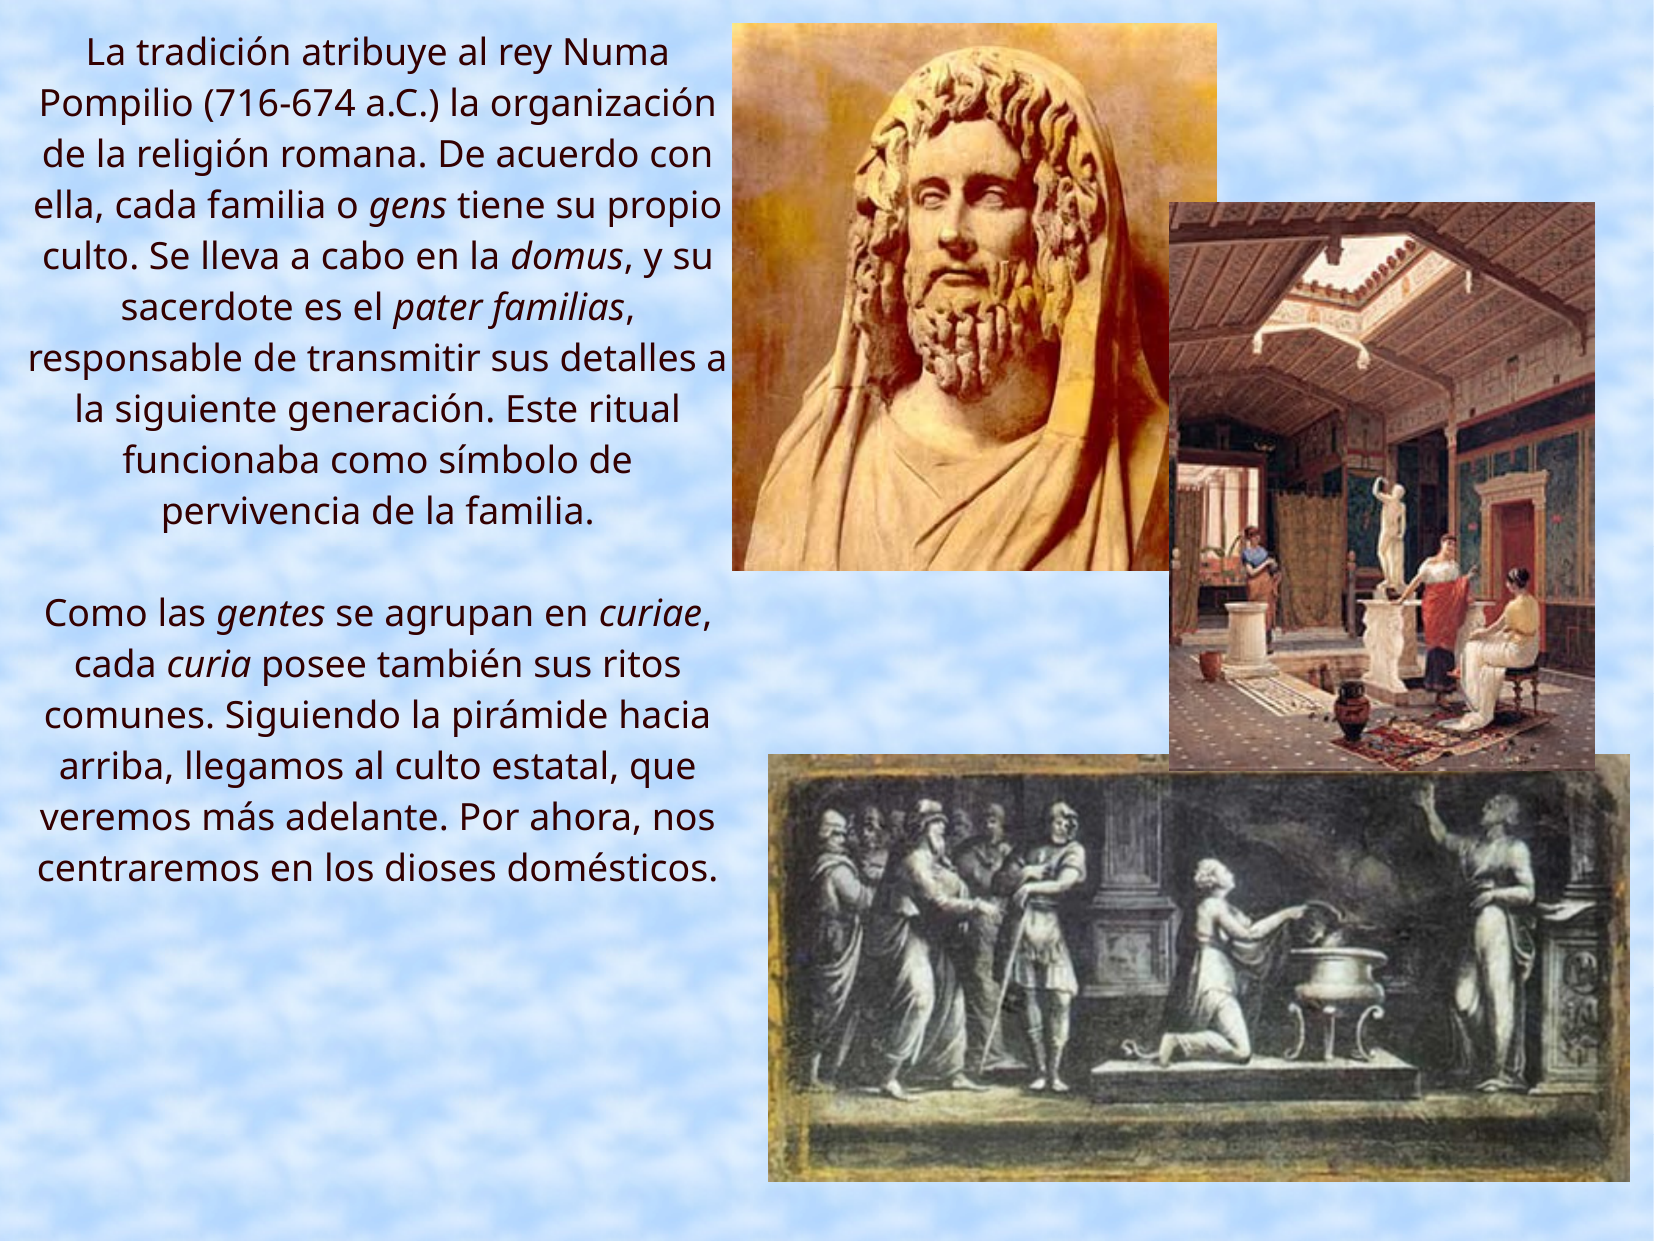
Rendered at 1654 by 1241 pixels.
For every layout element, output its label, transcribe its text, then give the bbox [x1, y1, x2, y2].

picture [0, 0, 1654, 1241]
text_box La tradición atribuye al rey Numa Pompilio (716-674 a.C.) la organización de la religión romana. De acuerdo con ella, cada familia o gens tiene su propio culto. Se lleva a cabo en la domus, y su sacerdote es el pater familias, responsable de transmitir sus detalles a la siguiente generación. Este ritual funcionaba como símbolo de pervivencia de la familia. Como las gentes se agrupan en curiae, cada curia posee también sus ritos comunes. Siguiendo la pirámide hacia arriba, llegamos al culto estatal, que veremos más adelante. Por ahora, nos centraremos en los dioses domésticos. [11, 17, 745, 1241]
